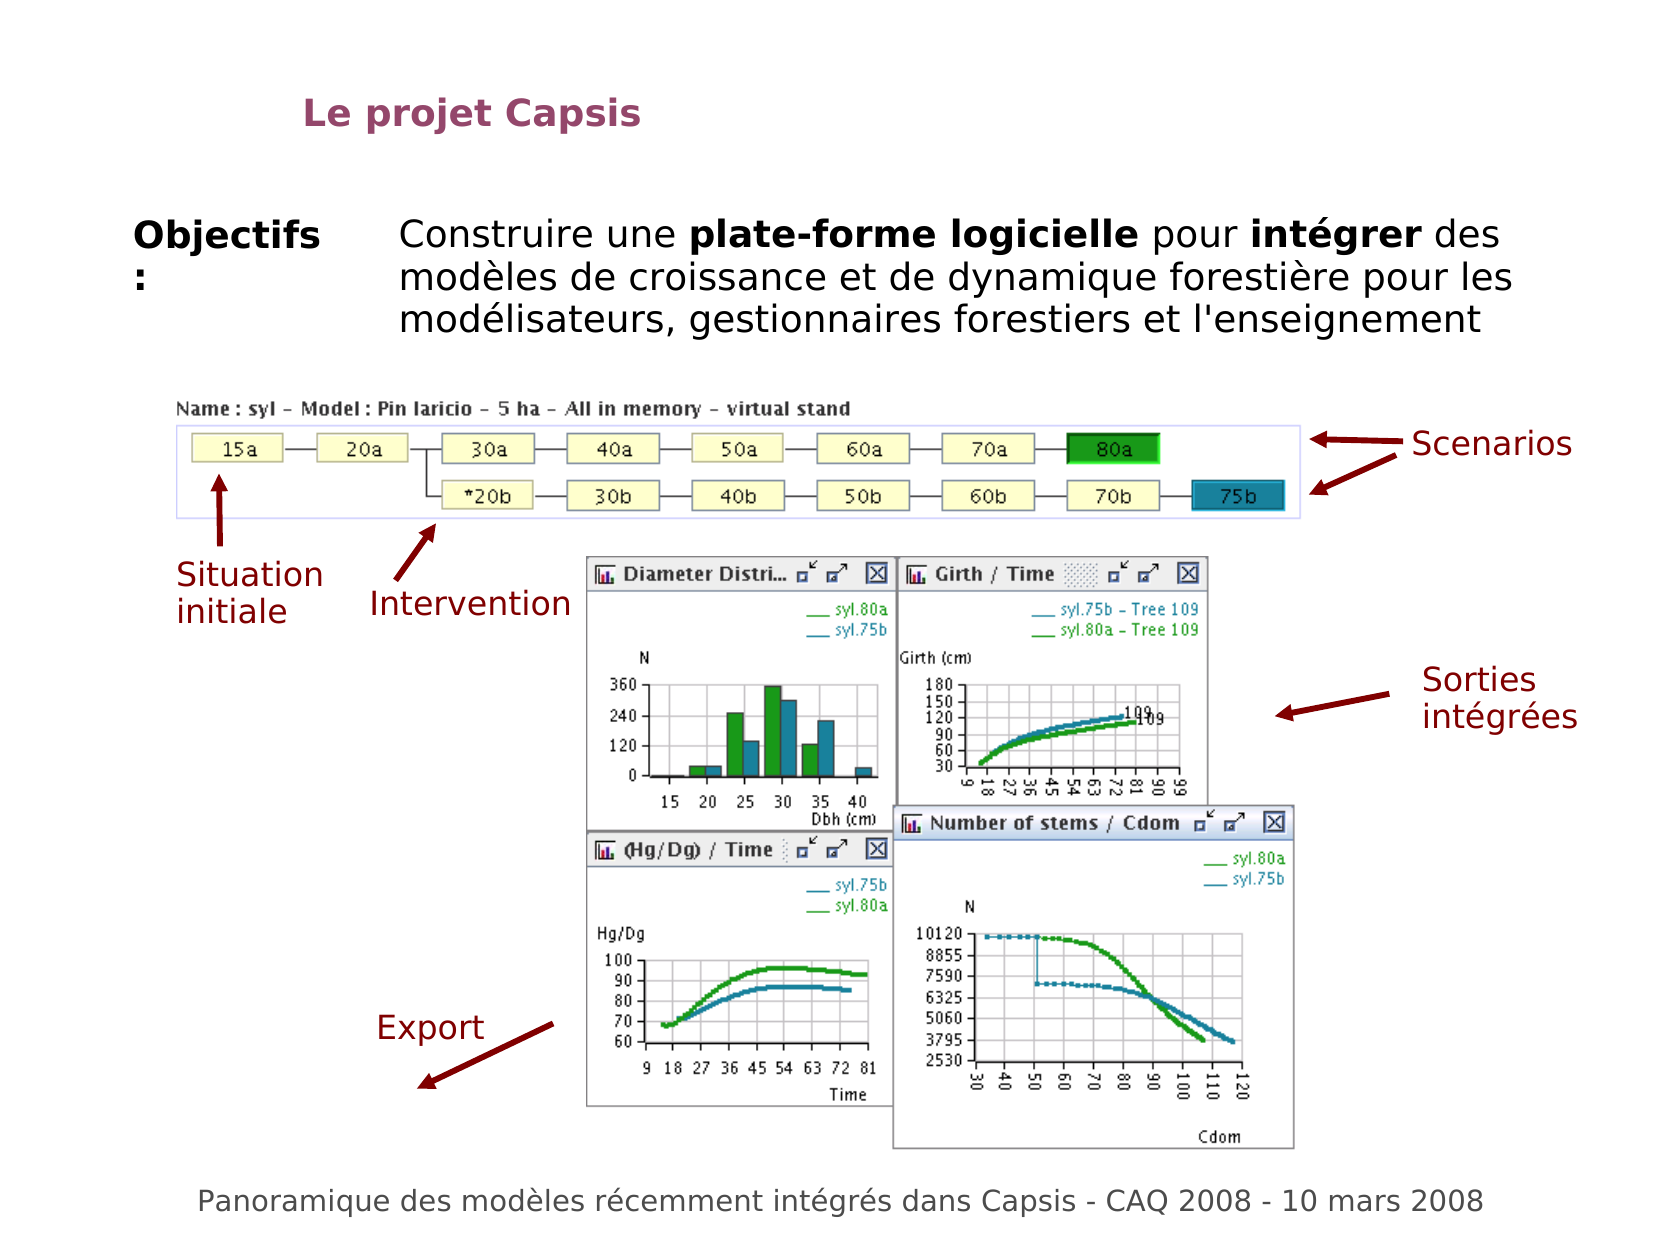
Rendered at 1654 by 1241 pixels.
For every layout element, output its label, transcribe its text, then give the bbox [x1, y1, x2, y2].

text_box Sorties intégrées [1421, 661, 1620, 739]
text_box Scenarios [1411, 425, 1609, 465]
text_box Panoramique des modèles récemment intégrés dans Capsis - CAQ 2008 - 10 mars 2008 [177, 1176, 1506, 1226]
text_box Construire une plate-forme logicielle pour intégrer des modèles de croissance et de dynamique forestière pour les modélisateurs, gestionnaires forestiers et l'enseignement [383, 206, 1654, 350]
text_box Situation initiale [176, 556, 338, 634]
picture [586, 556, 1298, 1151]
text_box Objectifs : [118, 207, 361, 266]
text_box Export [376, 1009, 578, 1049]
text_box Intervention [369, 585, 579, 625]
text_box Le projet Capsis [287, 84, 657, 143]
picture [176, 397, 1309, 524]
